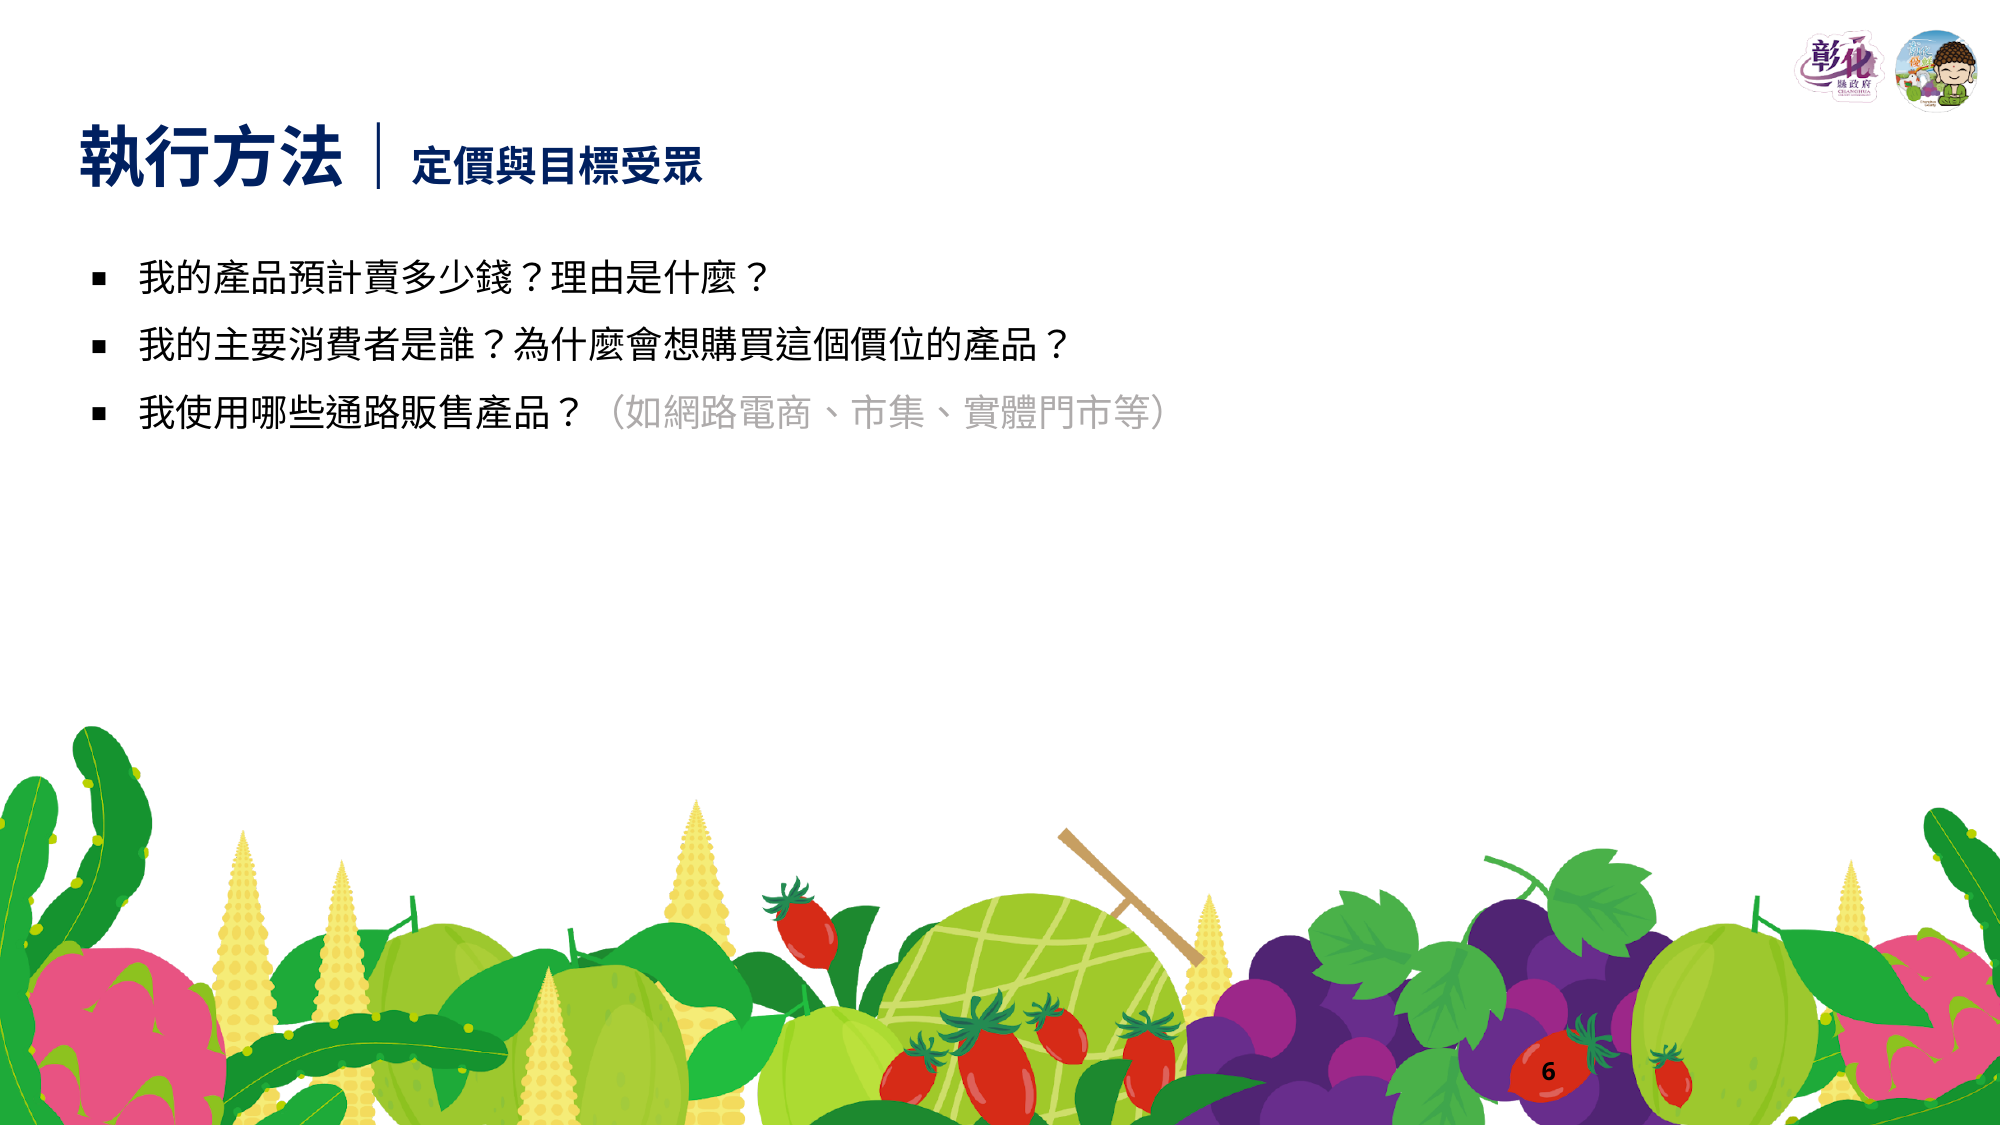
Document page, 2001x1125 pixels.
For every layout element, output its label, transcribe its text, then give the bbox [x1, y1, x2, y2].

text_box 執行方法｜定價與目標受眾 [63, 106, 1310, 203]
picture [0, 0, 2000, 1125]
text_box ‹#› [1526, 1042, 1977, 1103]
text_box 我的產品預計賣多少錢？理由是什麼？ 我的主要消費者是誰？為什麼會想購買這個價位的產品？ 我使用哪些通路販售產品？（如網路電商、市集、實體門市等） [76, 223, 1527, 444]
